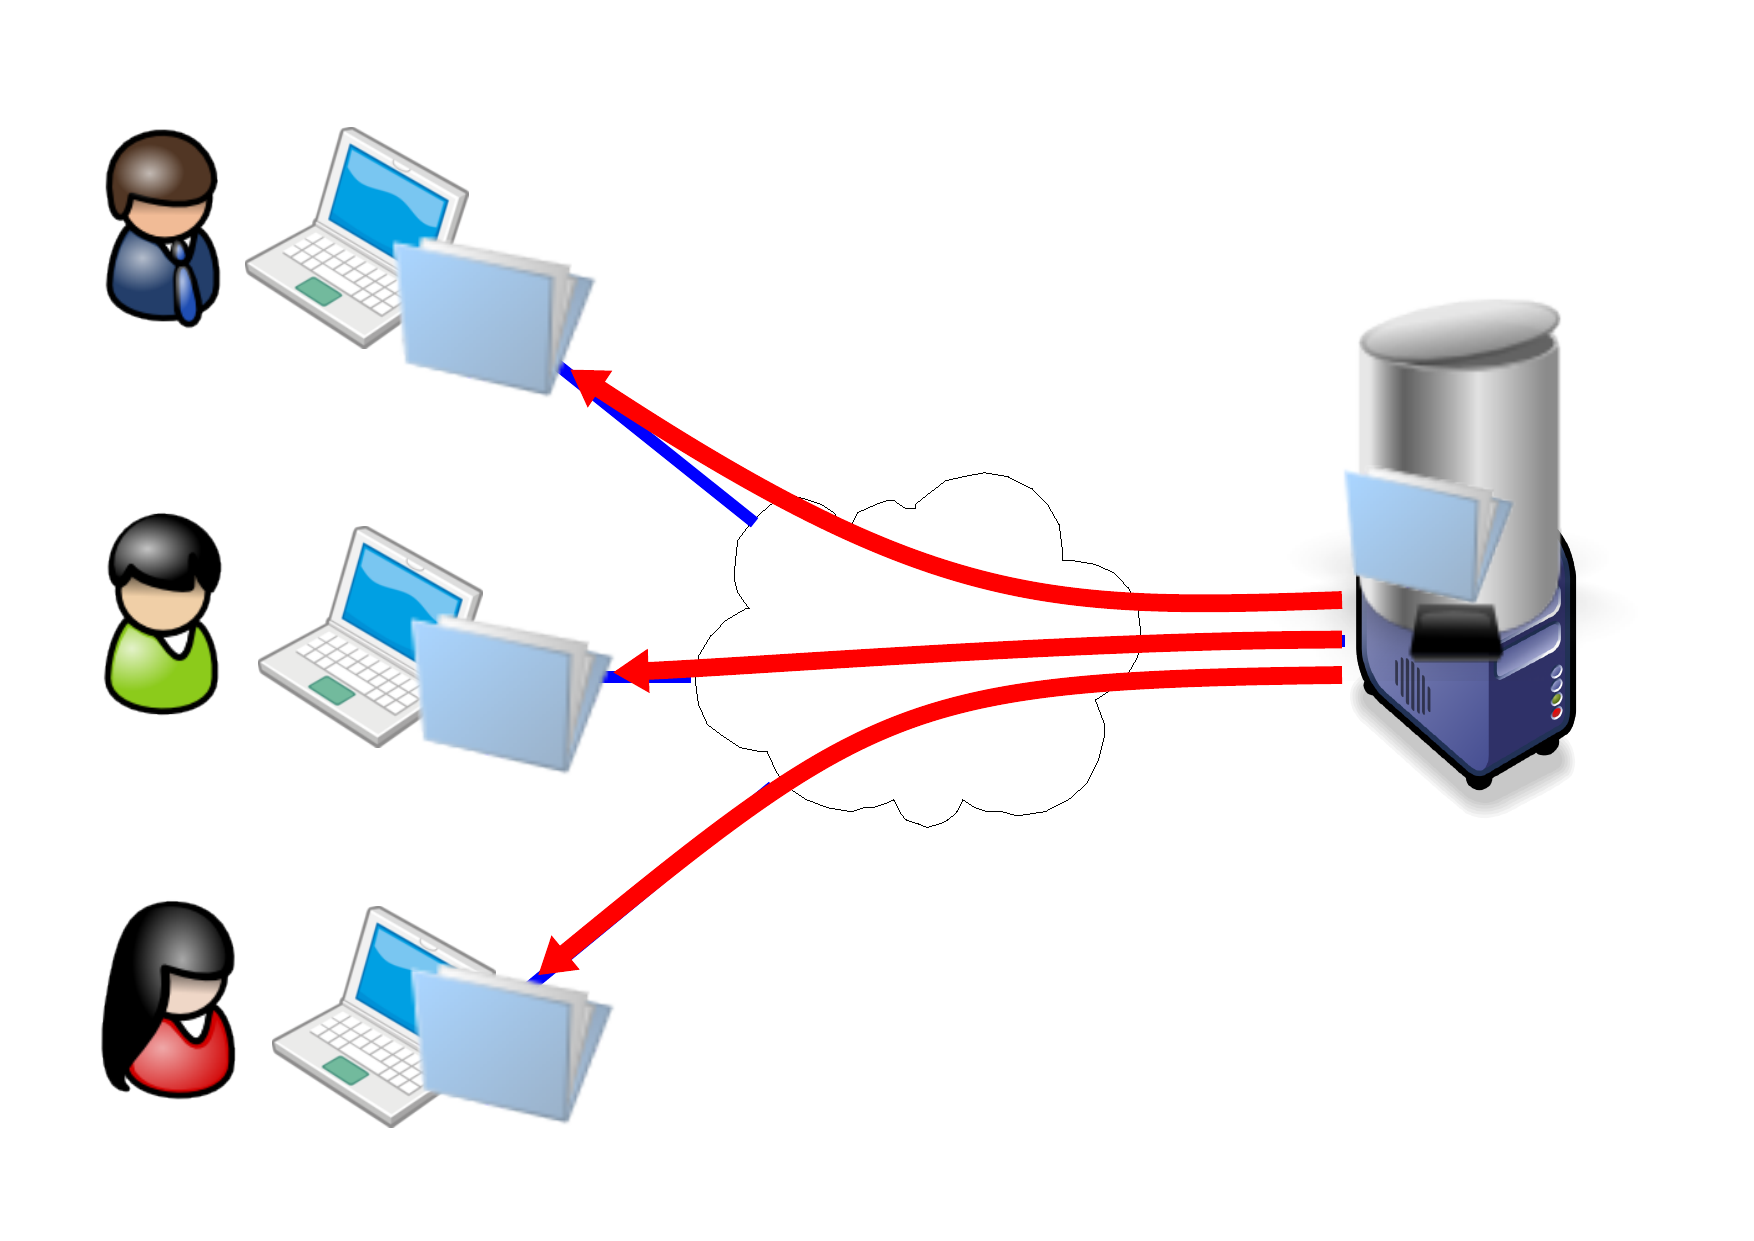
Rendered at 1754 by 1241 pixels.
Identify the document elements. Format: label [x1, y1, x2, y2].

picture [68, 895, 623, 1132]
picture [59, 509, 623, 782]
picture [1250, 197, 1669, 864]
text_box [695, 472, 1141, 828]
picture [59, 123, 605, 405]
